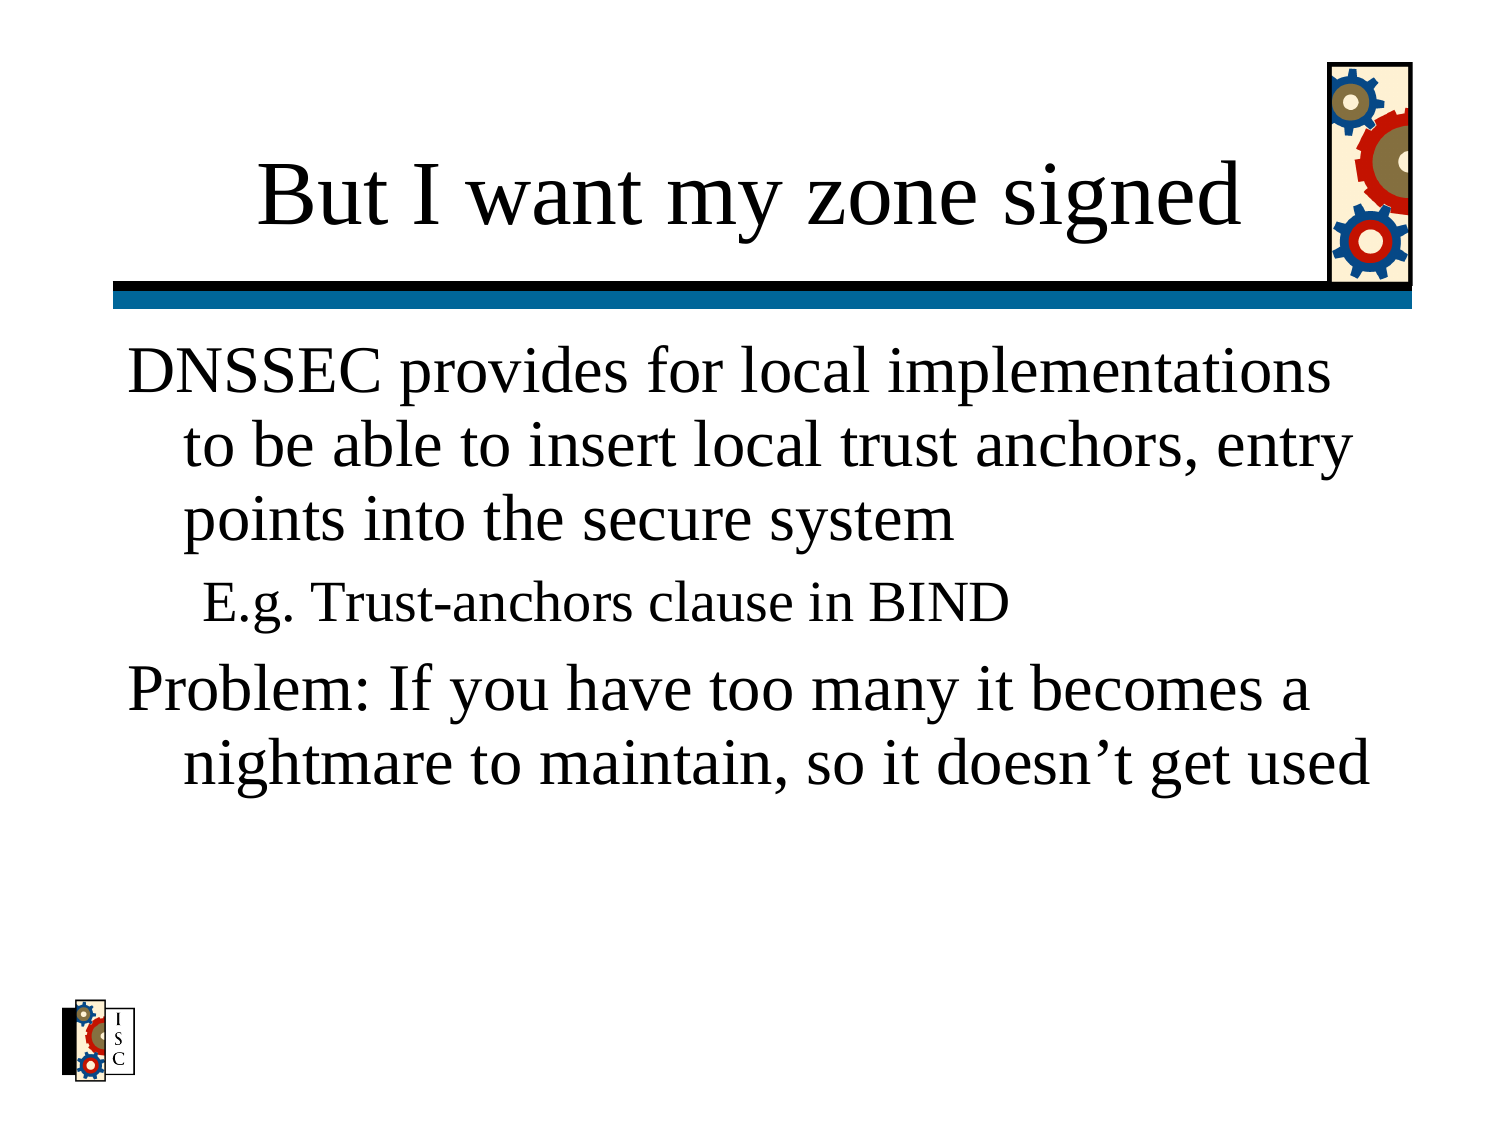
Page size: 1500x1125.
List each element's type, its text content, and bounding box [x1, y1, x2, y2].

picture [62, 999, 135, 1082]
picture [1327, 62, 1413, 286]
title But I want my zone signed [112, 99, 1327, 281]
list DNSSEC provides for local implementations to be able to insert local trust anchors, entry points into the secure system E.g. Trust-anchors clause in BIND Problem: If you have too many it becomes a nightmare to maintain, so it doesn’t get used [112, 324, 1388, 1001]
